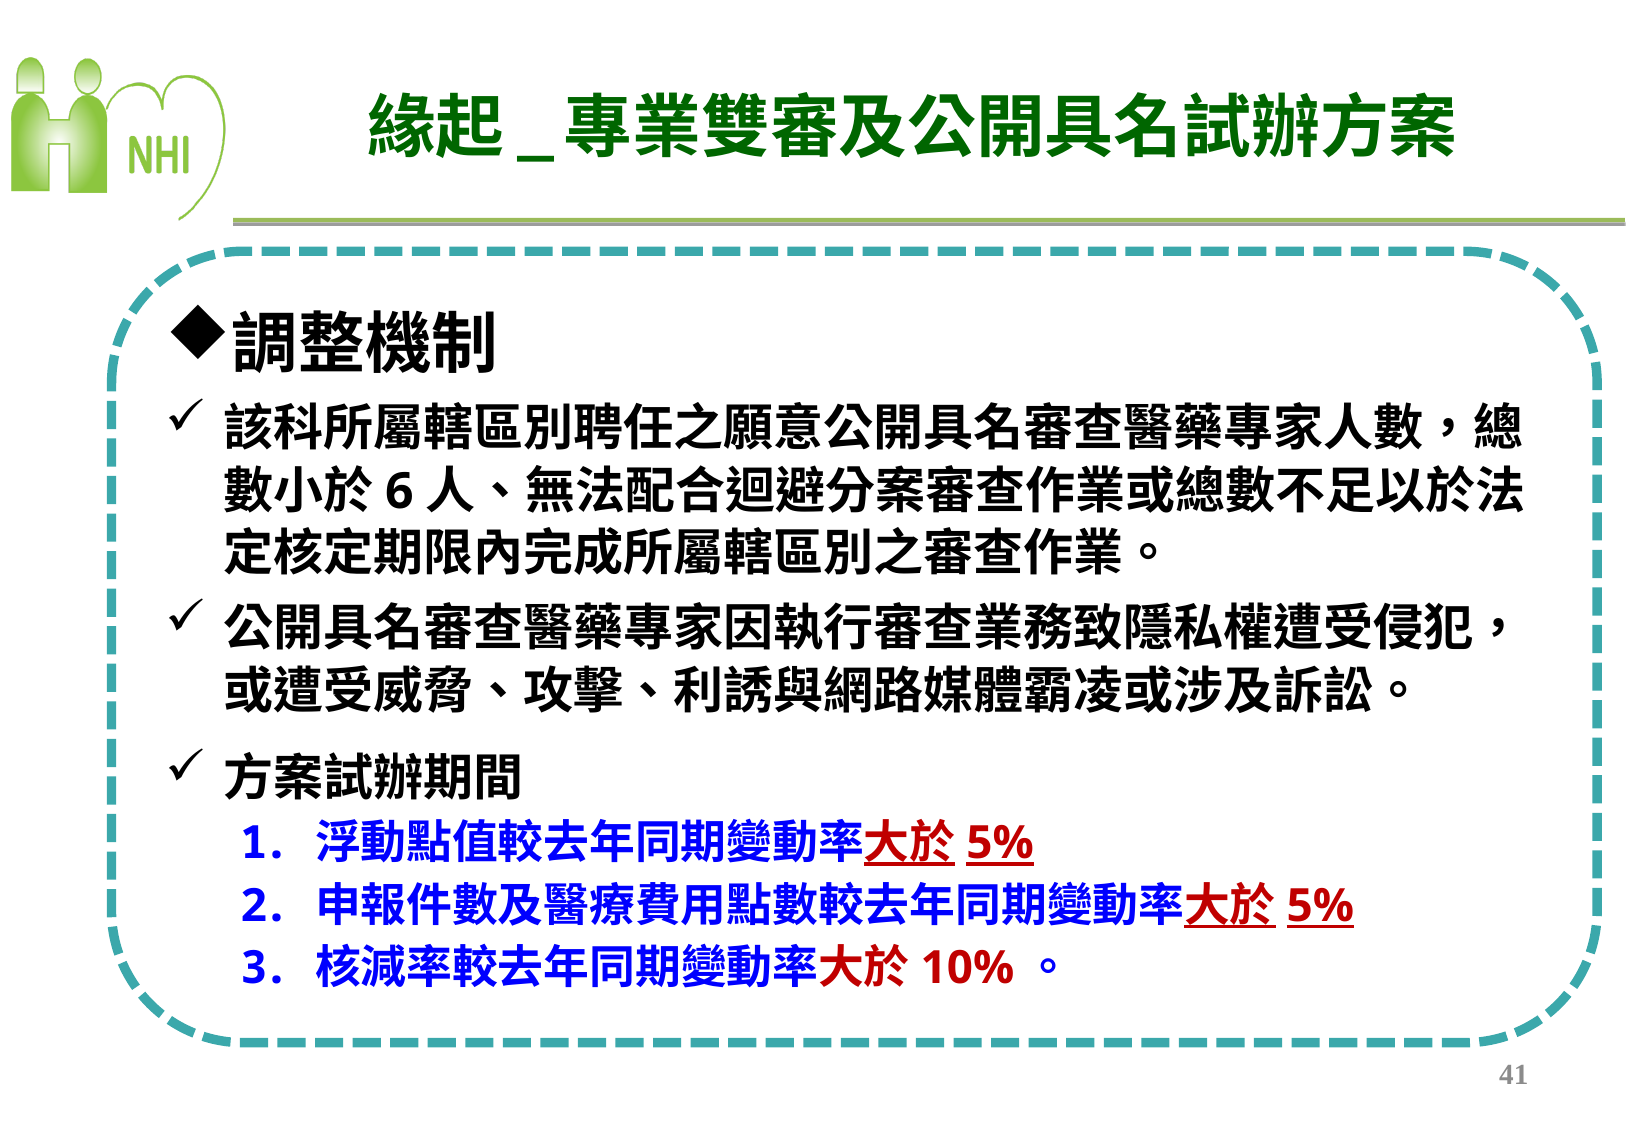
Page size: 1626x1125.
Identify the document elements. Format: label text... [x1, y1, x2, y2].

title 緣起_專業雙審及公開具名試辦方案 [128, 54, 1581, 194]
slide_number <編號> [1164, 1042, 1544, 1103]
text_box 調整機制 該科所屬轄區別聘任之願意公開具名審查醫藥專家人數，總數小於6人、無法配合迴避分案審查作業或總數不足以於法定核定期限內完成所屬轄區別之審查作業。 公開具名審查醫藥專家因執行審查業務致隱私權遭受侵犯，或遭受威脅、攻擊、利誘與網路媒體霸凌或涉及訴訟。 方案試辦期間 浮動點值較去年同期變動率大於5% 申報件數及醫療費用點數較去年同期變動率大於5% 核減率較去年同期變動率大於10%。 [111, 251, 1598, 1043]
picture [0, 42, 233, 233]
